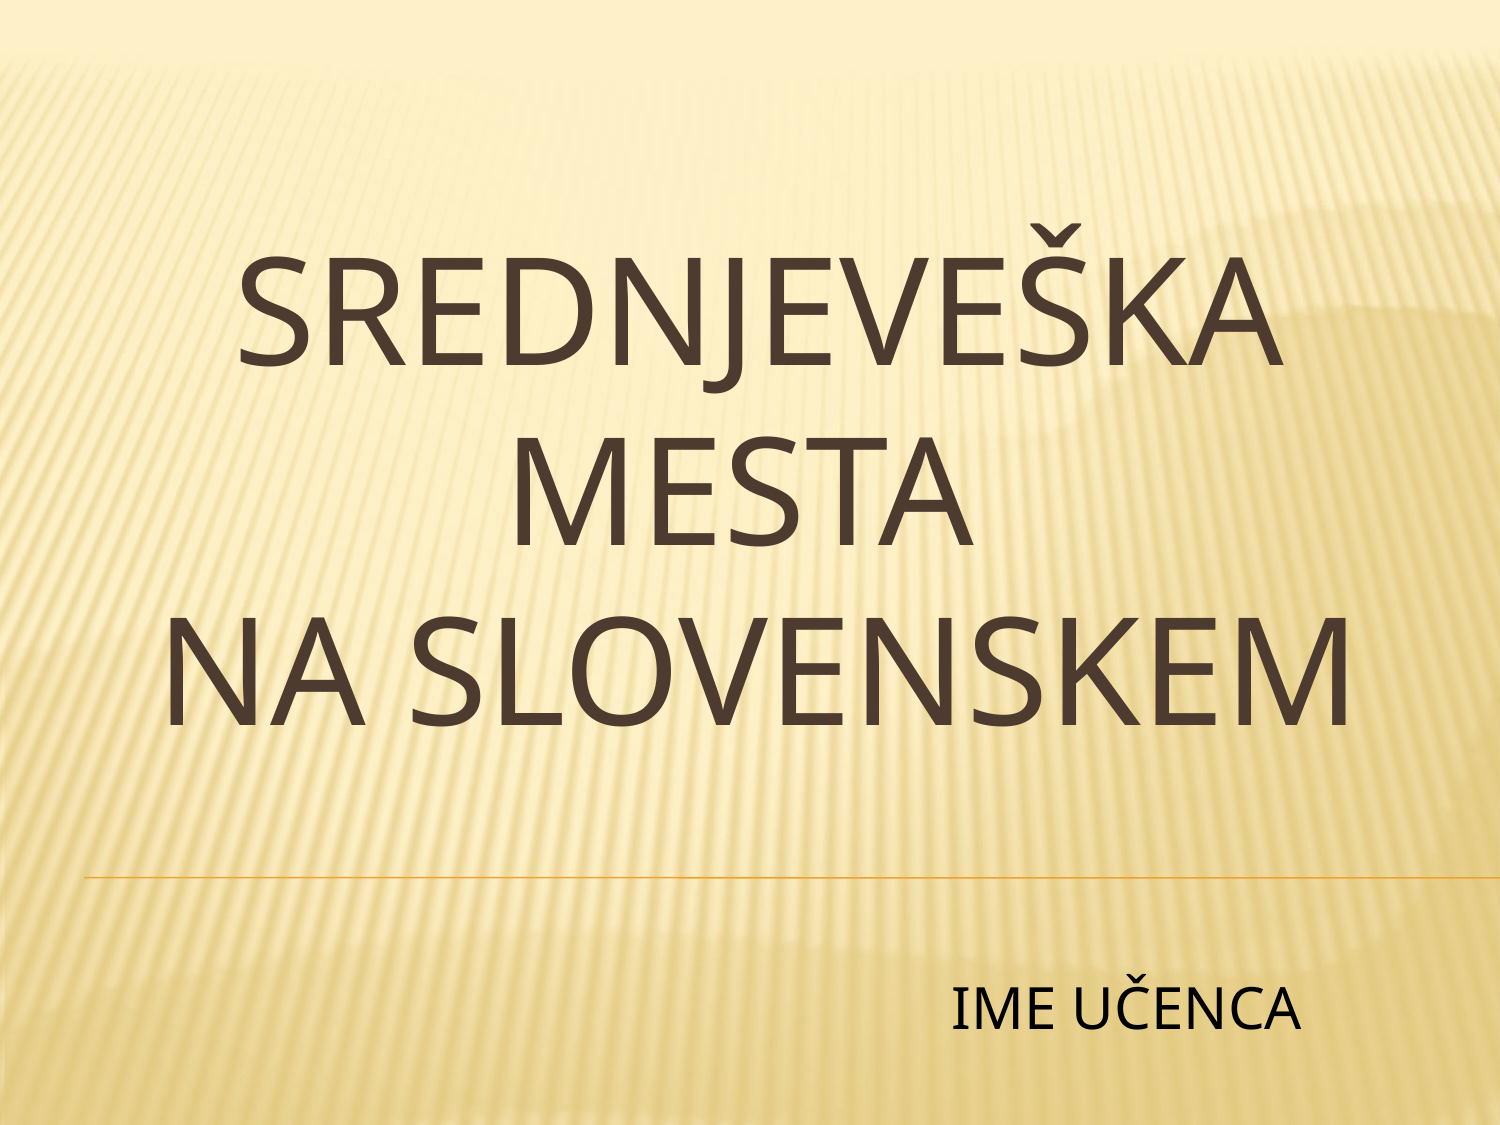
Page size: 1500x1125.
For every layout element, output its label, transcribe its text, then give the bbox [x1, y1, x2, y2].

text_box IME UČENCA [937, 964, 1318, 1119]
picture [0, 0, 1500, 1125]
title SREDNJEVEŠKA MESTA NA SLOVENSKEM [64, 208, 1453, 409]
